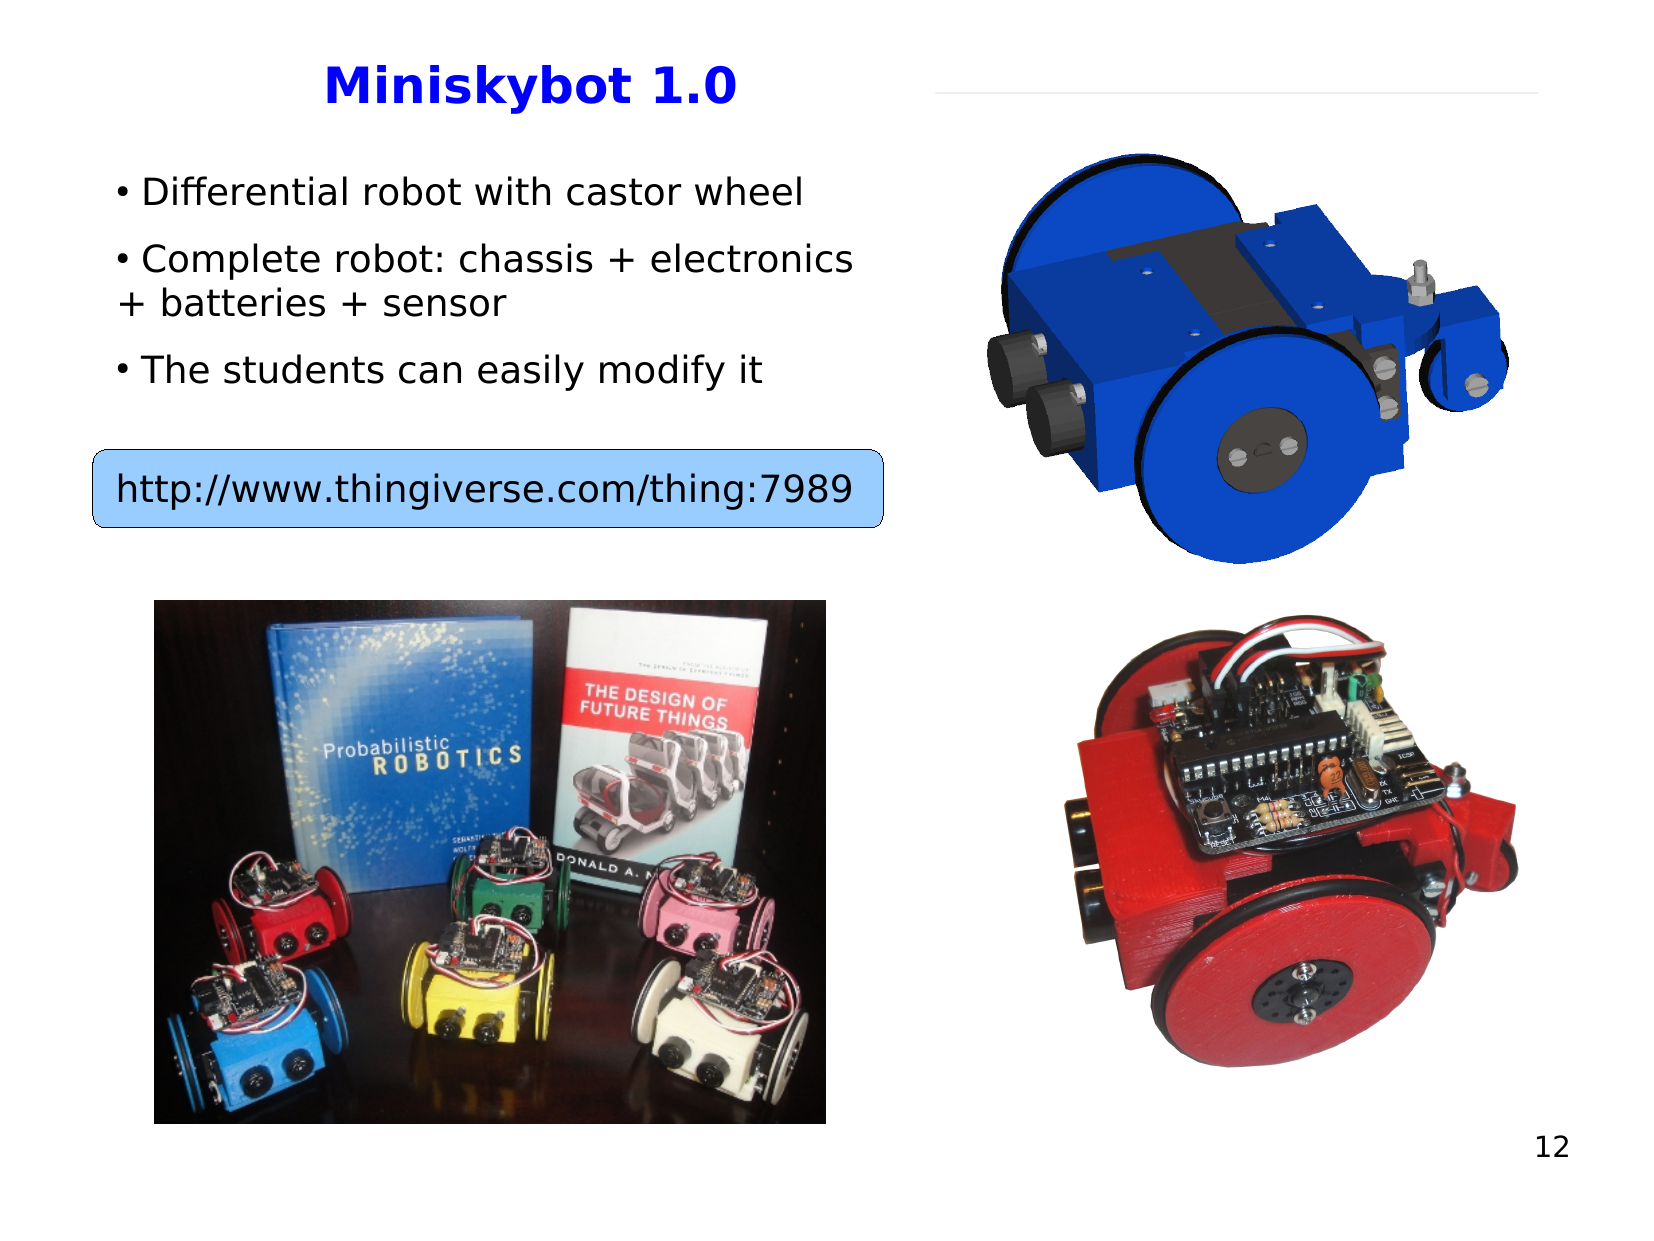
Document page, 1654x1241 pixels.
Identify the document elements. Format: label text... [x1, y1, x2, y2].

text_box [92, 449, 884, 528]
text_box http://www.thingiverse.com/thing:7989 [100, 460, 870, 519]
text_box Differential robot with castor wheel Complete robot: chassis + electronics + batteries + sensor The students can easily modify it [101, 163, 870, 400]
picture [935, 92, 1538, 1077]
text_box Miniskybot 1.0 [308, 49, 911, 123]
picture [154, 600, 826, 1124]
